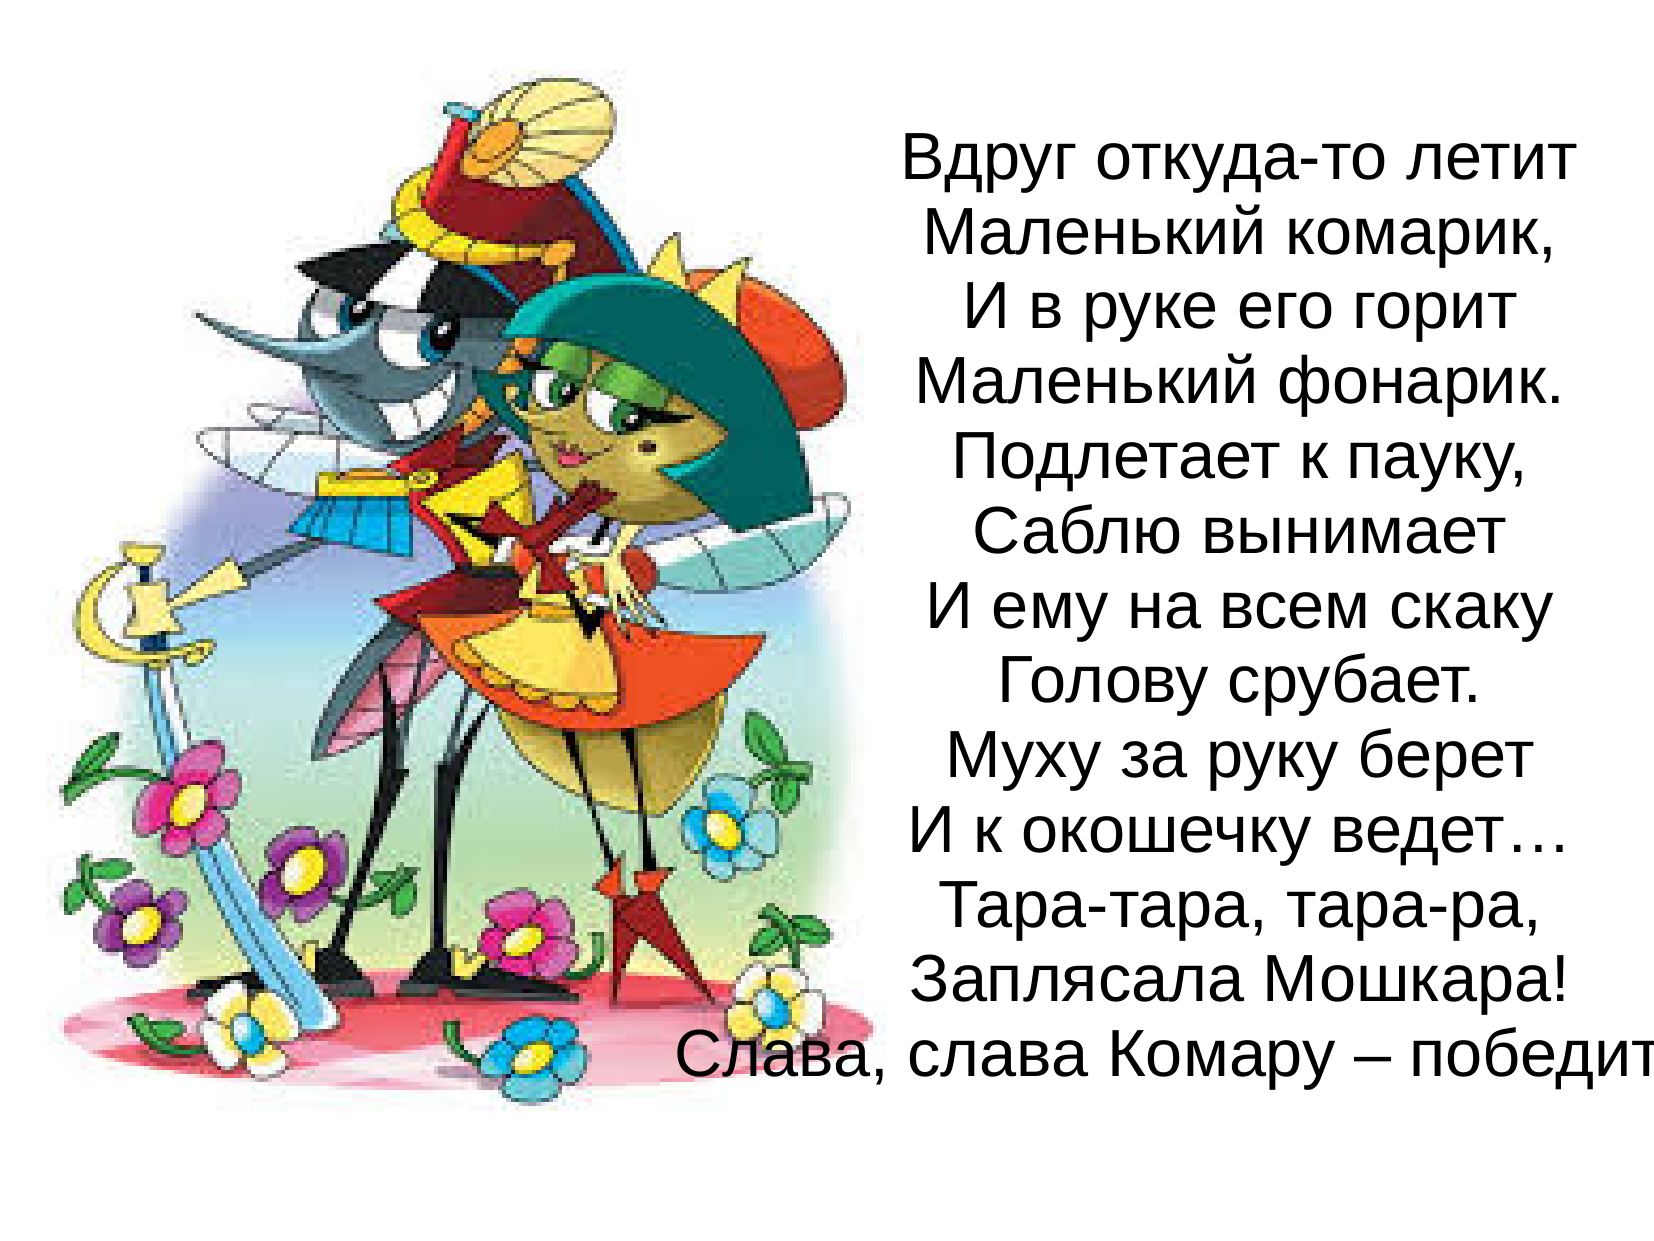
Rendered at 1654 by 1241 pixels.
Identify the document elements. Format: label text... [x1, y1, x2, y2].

picture [47, 70, 886, 1111]
title Вдруг откуда-то летит Маленький комарик, И в руке его горит Маленький фонарик. Подлетает к пауку, Саблю вынимает И ему на всем скаку Голову срубает. Муху за руку берет И к окошечку ведет… Тара-тара, тара-ра, Заплясала Мошкара! Слава, слава Комару – победителю! [496, 120, 1654, 1090]
